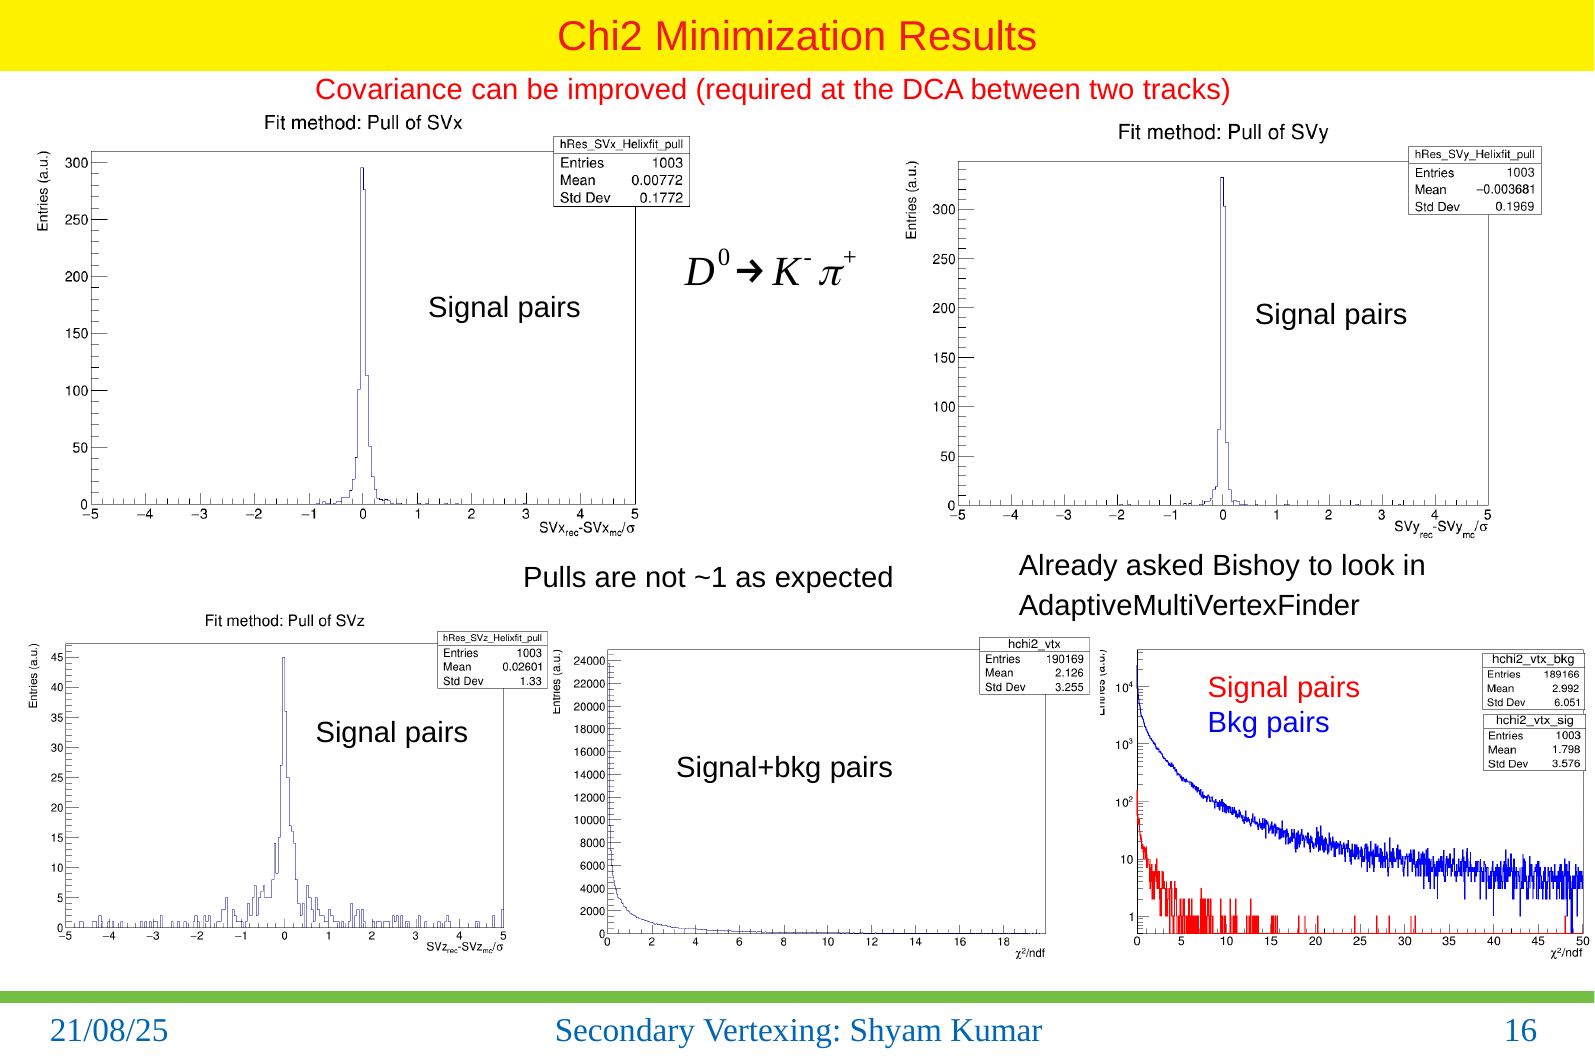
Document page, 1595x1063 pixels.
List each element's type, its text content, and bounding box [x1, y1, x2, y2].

text_box Covariance can be improved (required at the DCA between two tracks) [177, 65, 1371, 207]
picture [892, 118, 1554, 548]
picture [23, 107, 703, 548]
text_box Pulls are not ~1 as expected [478, 553, 939, 602]
text_box Signal pairs [413, 283, 721, 383]
text_box Signal pairs [1192, 663, 1524, 699]
text_box Signal pairs [300, 708, 553, 808]
text_box Already asked Bishoy to look in AdaptiveMultiVertexFinder [1003, 541, 1595, 632]
picture [11, 608, 1595, 969]
text_box Signal pairs [1240, 290, 1548, 390]
text_box Signal+bkg pairs [661, 744, 993, 792]
text_box Bkg pairs [1192, 699, 1524, 747]
title Chi2 Minimization Results [0, 0, 1595, 71]
chart [677, 243, 863, 296]
